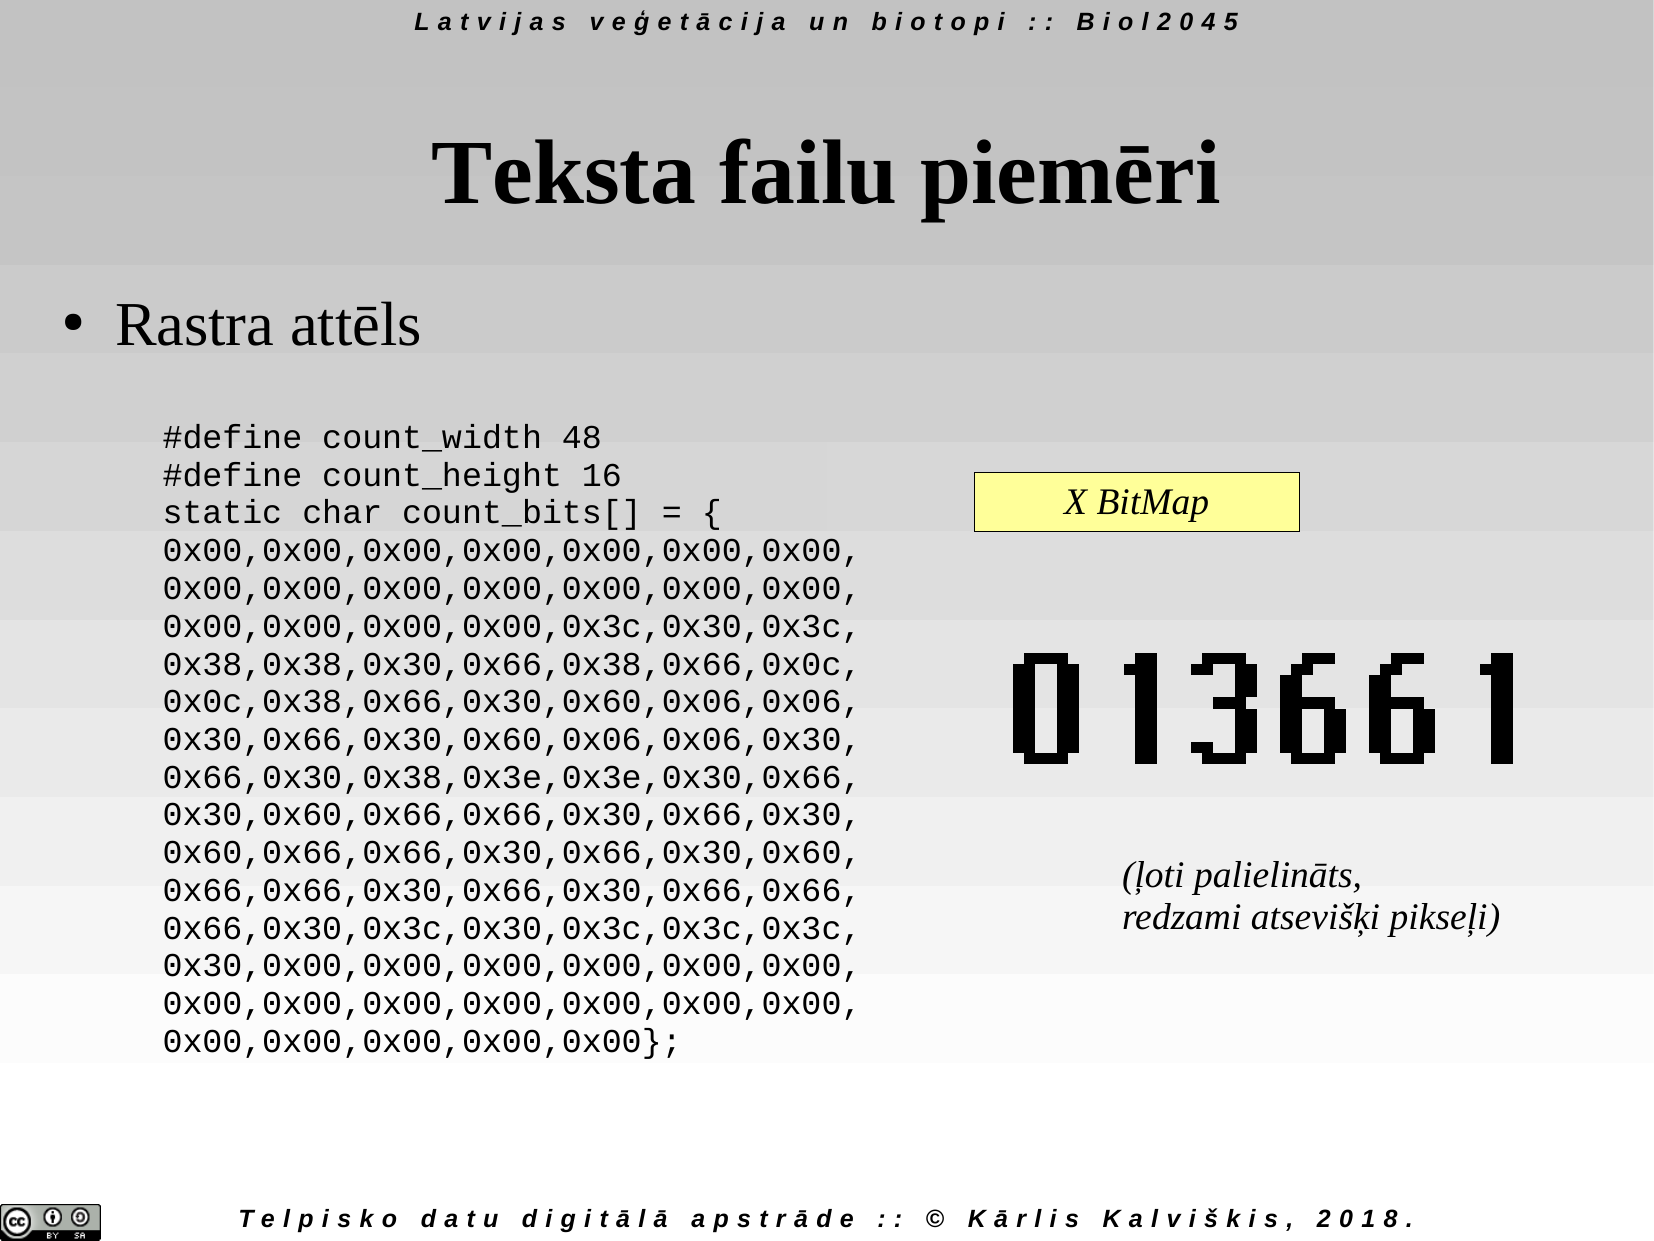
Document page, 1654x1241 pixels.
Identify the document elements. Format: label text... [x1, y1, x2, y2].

text_box #define count_width 48 #define count_height 16 static char count_bits[] = { 0x00,0x00,0x00,0x00,0x00,0x00,0x00, 0x00,0x00,0x00,0x00,0x00,0x00,0x00, 0x00,0x00,0x00,0x00,0x3c,0x30,0x3c, 0x38,0x38,0x30,0x66,0x38,0x66,0x0c, 0x0c,0x38,0x66,0x30,0x60,0x06,0x06, 0x30,0x66,0x30,0x60,0x06,0x06,0x30, 0x66,0x30,0x38,0x3e,0x3e,0x30,0x66, 0x30,0x60,0x66,0x66,0x30,0x66,0x30, 0x60,0x66,0x66,0x30,0x66,0x30,0x60, 0x66,0x66,0x30,0x66,0x30,0x66,0x66, 0x66,0x30,0x3c,0x30,0x3c,0x3c,0x3c, 0x30,0x00,0x00,0x00,0x00,0x00,0x00, 0x00,0x00,0x00,0x00,0x00,0x00,0x00, 0x00,0x00,0x00,0x00,0x00}; [147, 413, 878, 1134]
picture [0, 0, 1654, 1241]
title Teksta failu piemēri [29, 49, 1625, 296]
list Rastra attēls [44, 289, 1610, 1113]
text_box (ļoti palielināts, redzami atsevišķi pikseļi) [1107, 847, 1516, 945]
text_box X BitMap [974, 472, 1300, 532]
